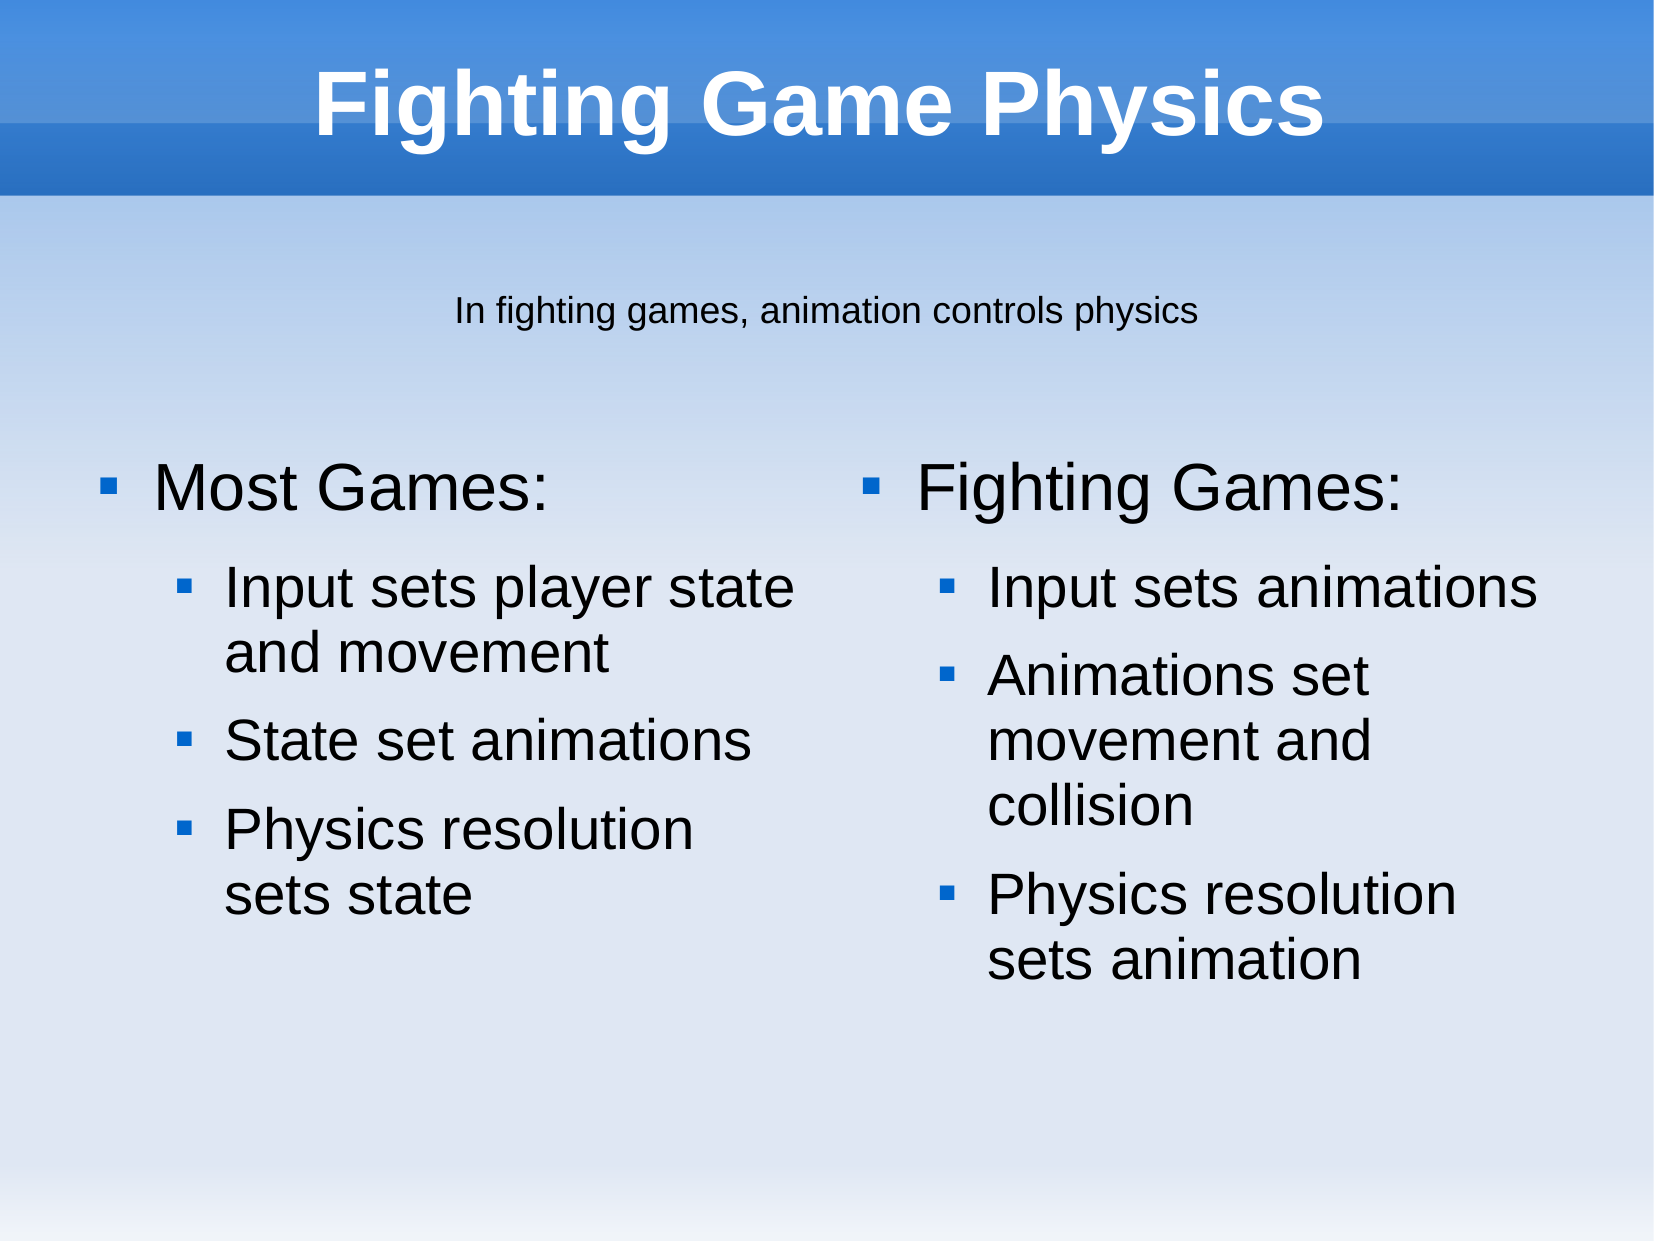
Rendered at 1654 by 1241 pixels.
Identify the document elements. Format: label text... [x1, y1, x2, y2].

title Fighting Game Physics [76, 0, 1565, 208]
list Most Games: Input sets player state and movement State set animations Physics resolution sets state [82, 450, 809, 1127]
text_box In fighting games, animation controls physics [111, 282, 1543, 373]
list Fighting Games: Input sets animations Animations set movement and collision Physics resolution sets animation [845, 450, 1572, 1192]
picture [0, 0, 1654, 1241]
